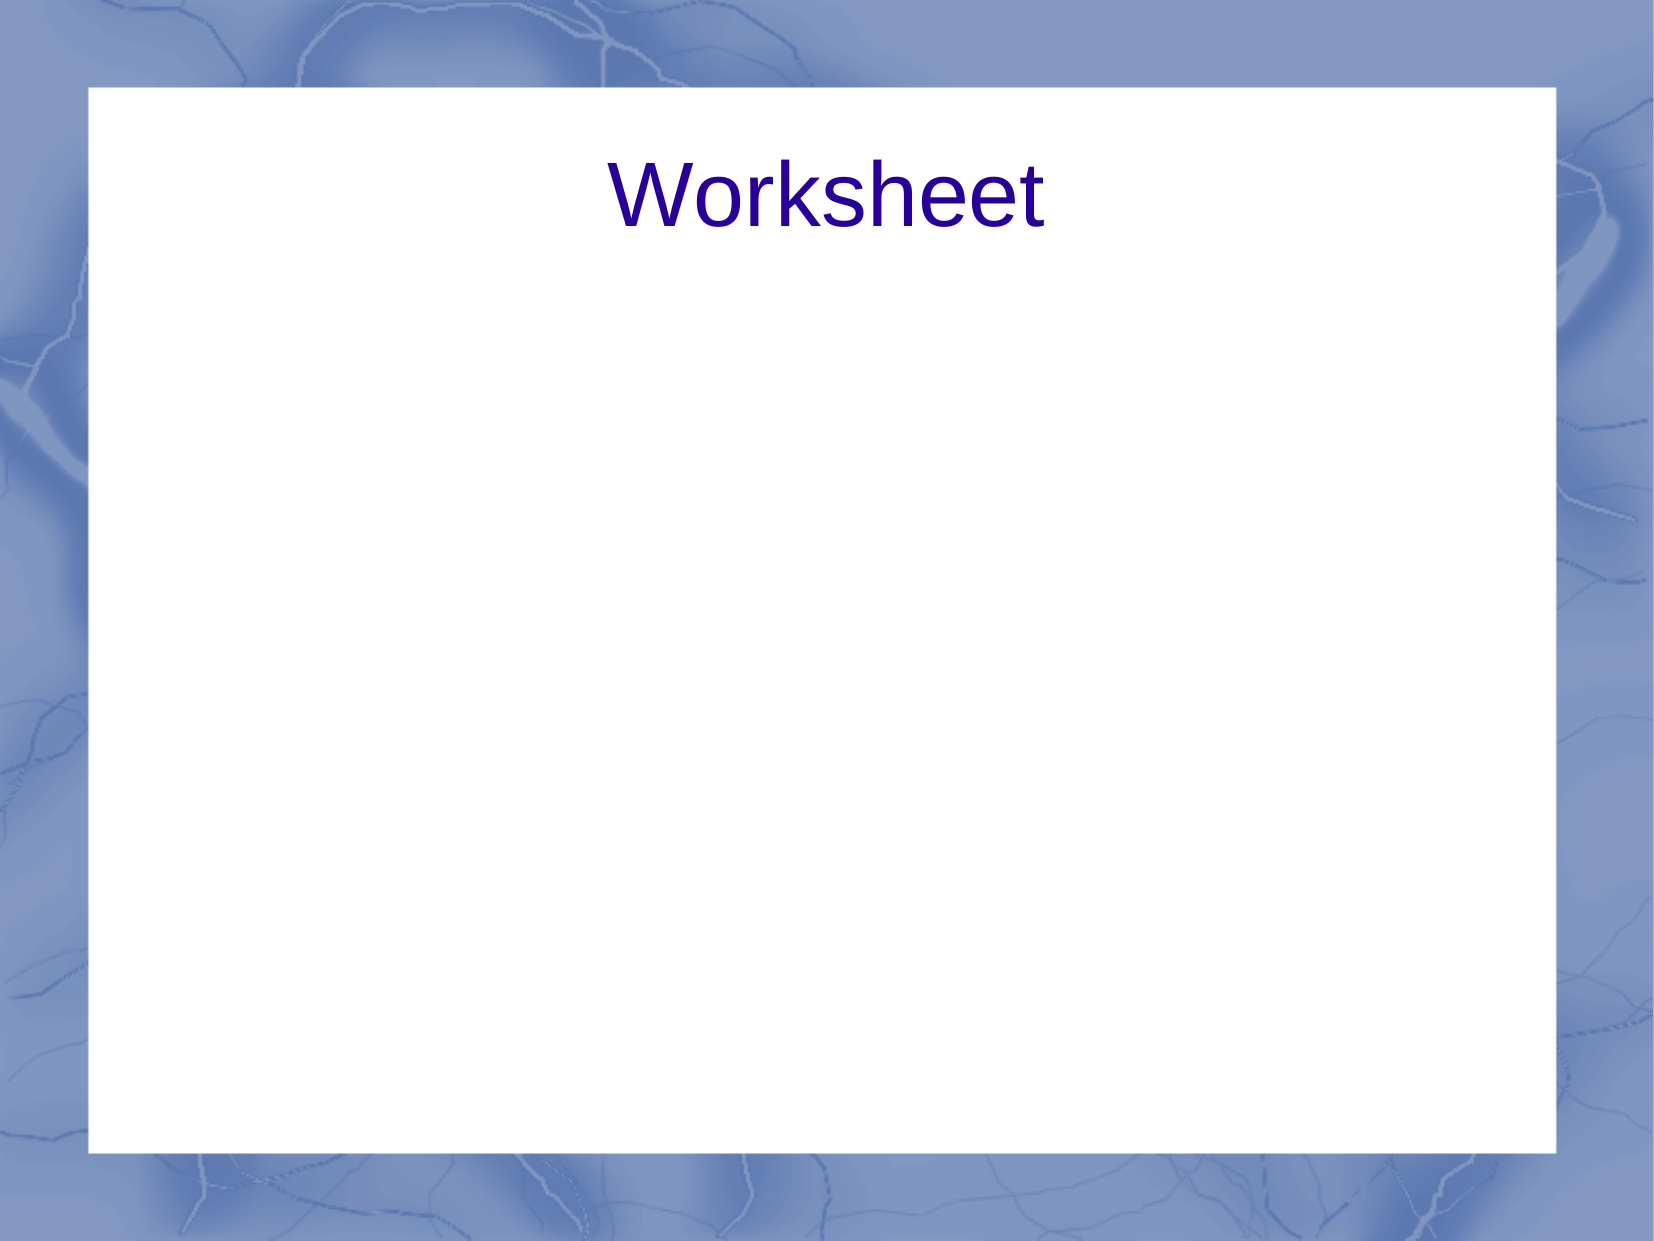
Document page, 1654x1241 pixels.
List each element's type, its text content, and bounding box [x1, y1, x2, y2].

title Worksheet [118, 98, 1536, 291]
picture [0, 0, 1654, 1241]
